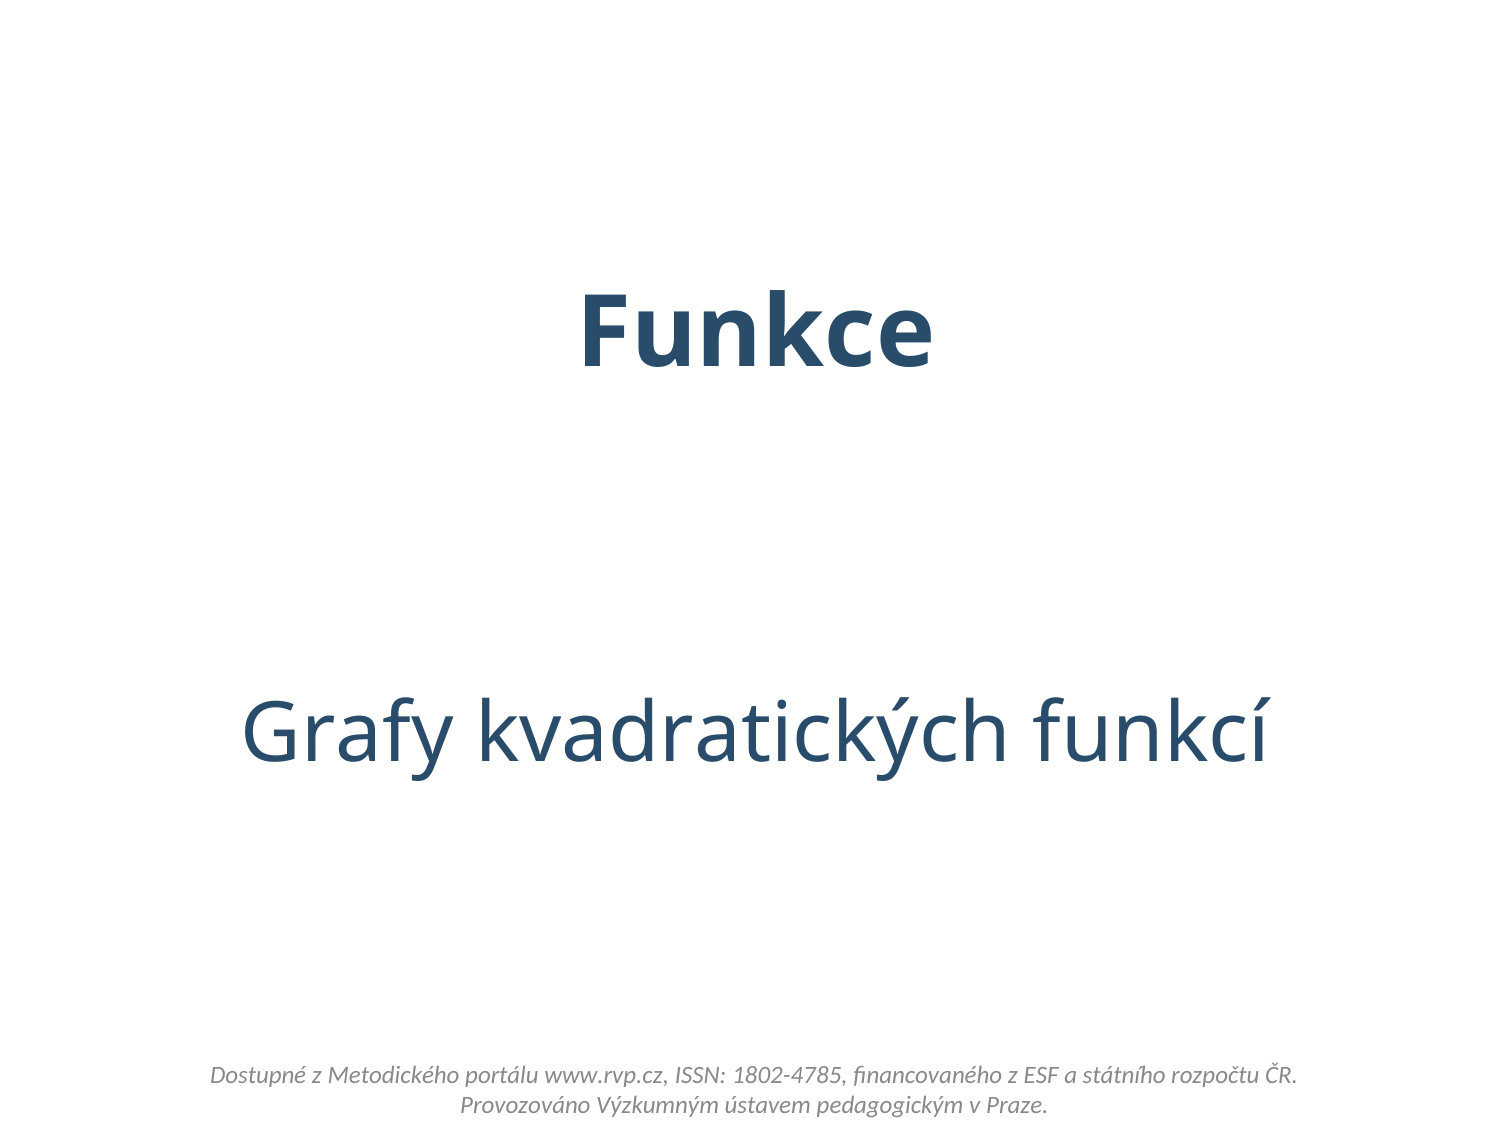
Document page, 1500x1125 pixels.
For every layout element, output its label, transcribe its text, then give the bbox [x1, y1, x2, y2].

title Funkce [112, 219, 1400, 433]
text_box Grafy kvadratických funkcí [112, 621, 1400, 835]
